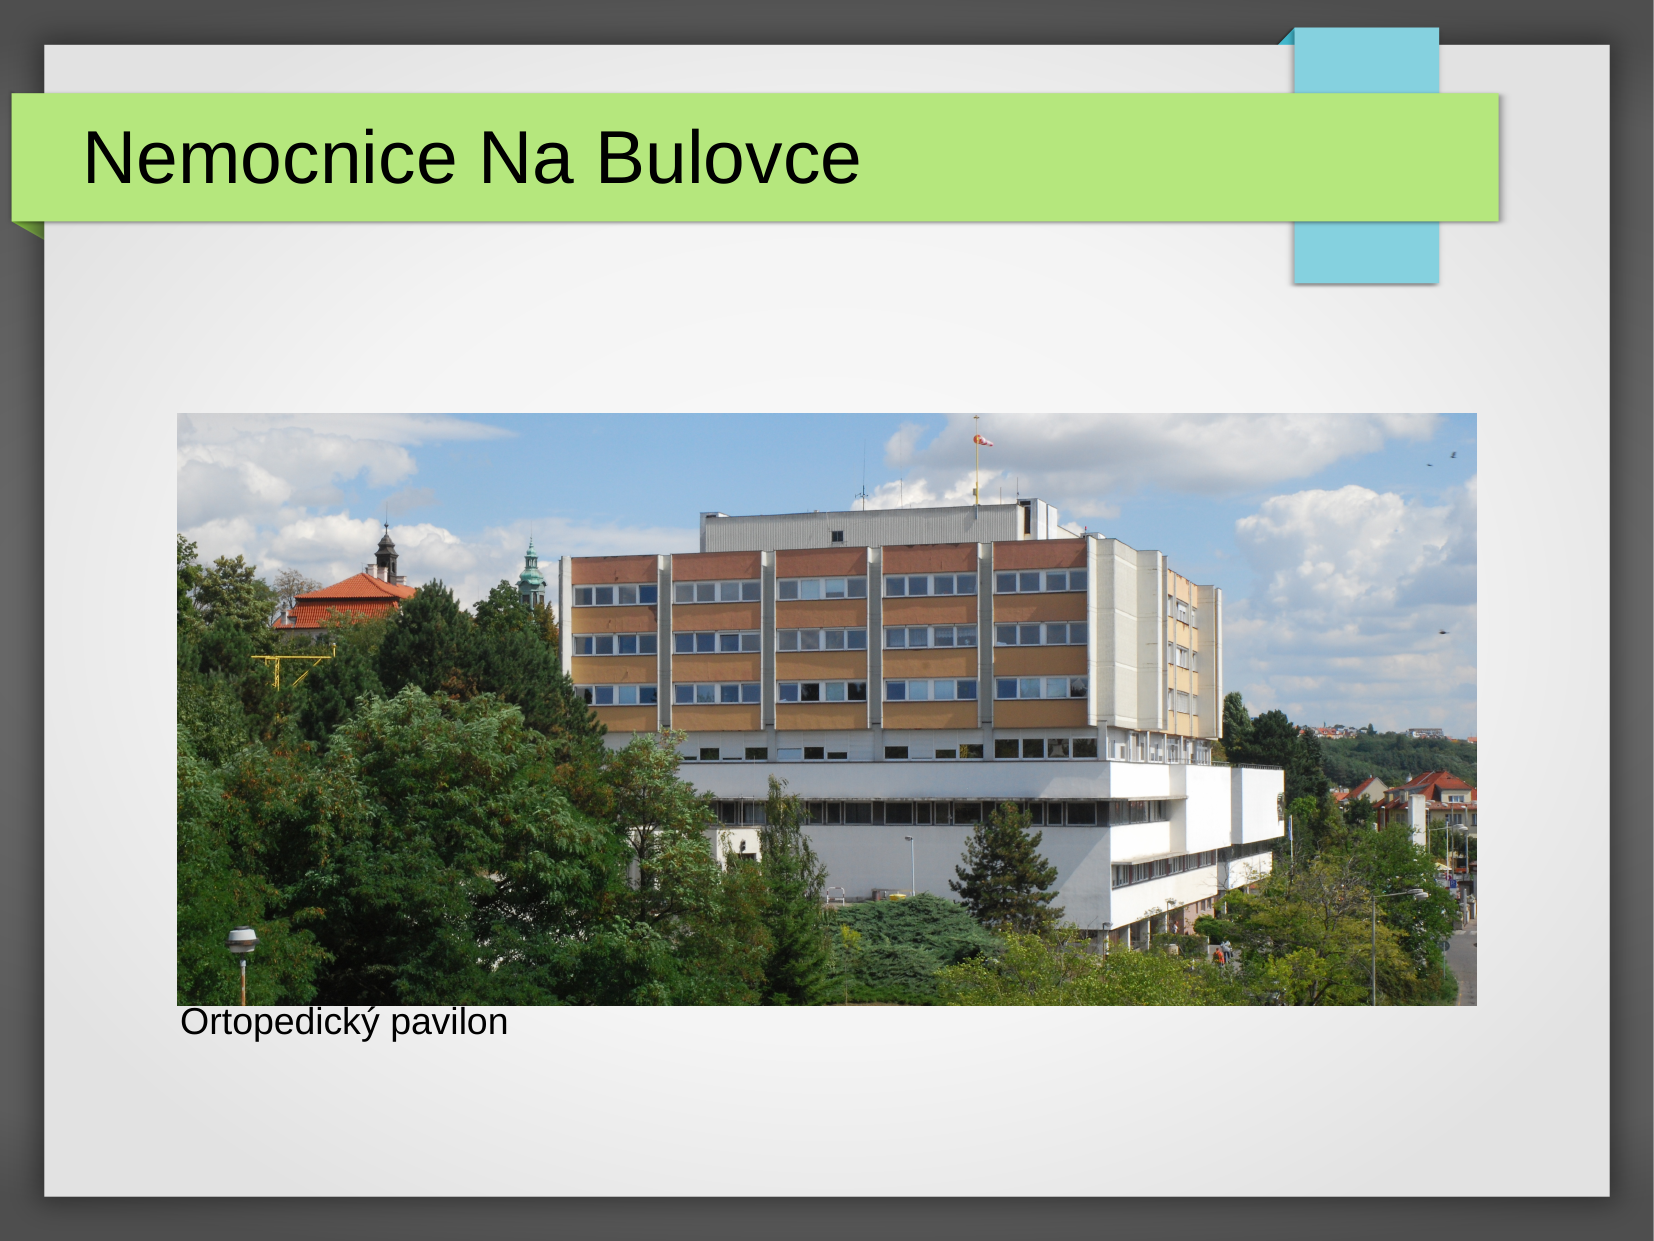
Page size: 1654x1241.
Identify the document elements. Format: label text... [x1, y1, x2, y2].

title Nemocnice Na Bulovce [82, 94, 1264, 213]
text_box Ortopedický pavilon [165, 993, 697, 1134]
picture [177, 413, 1477, 1006]
